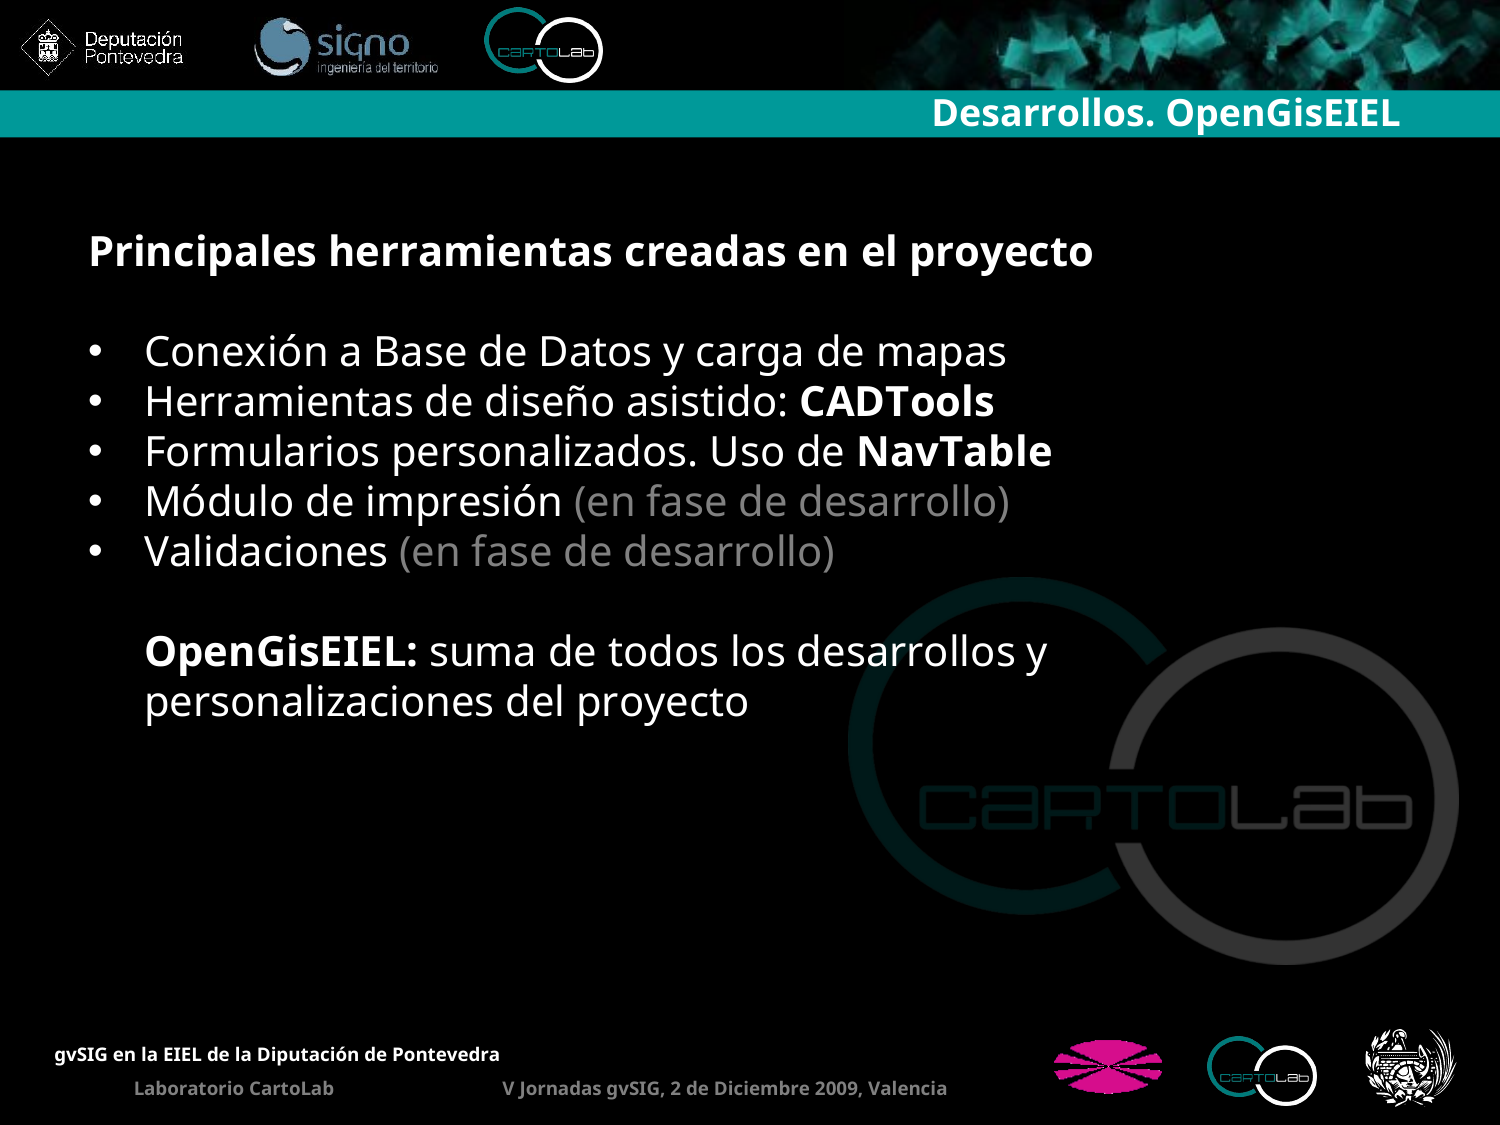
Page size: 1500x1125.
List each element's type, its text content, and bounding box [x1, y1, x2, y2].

picture [844, 0, 1500, 90]
picture [0, 0, 438, 90]
picture [1052, 1038, 1164, 1095]
text_box Desarrollos. OpenGisEIEL [916, 82, 1484, 142]
picture [1207, 1036, 1317, 1106]
picture [484, 7, 603, 83]
text_box Principales herramientas creadas en el proyecto Conexión a Base de Datos y carga de mapas Herramientas de diseño asistido: CADTools Formularios personalizados. Uso de NavTable Módulo de impresión (en fase de desarrollo) Validaciones (en fase de desarrollo) OpenGisEIEL: suma de todos los desarrollos y personalizaciones del proyecto [73, 217, 1424, 833]
picture [848, 577, 1459, 965]
